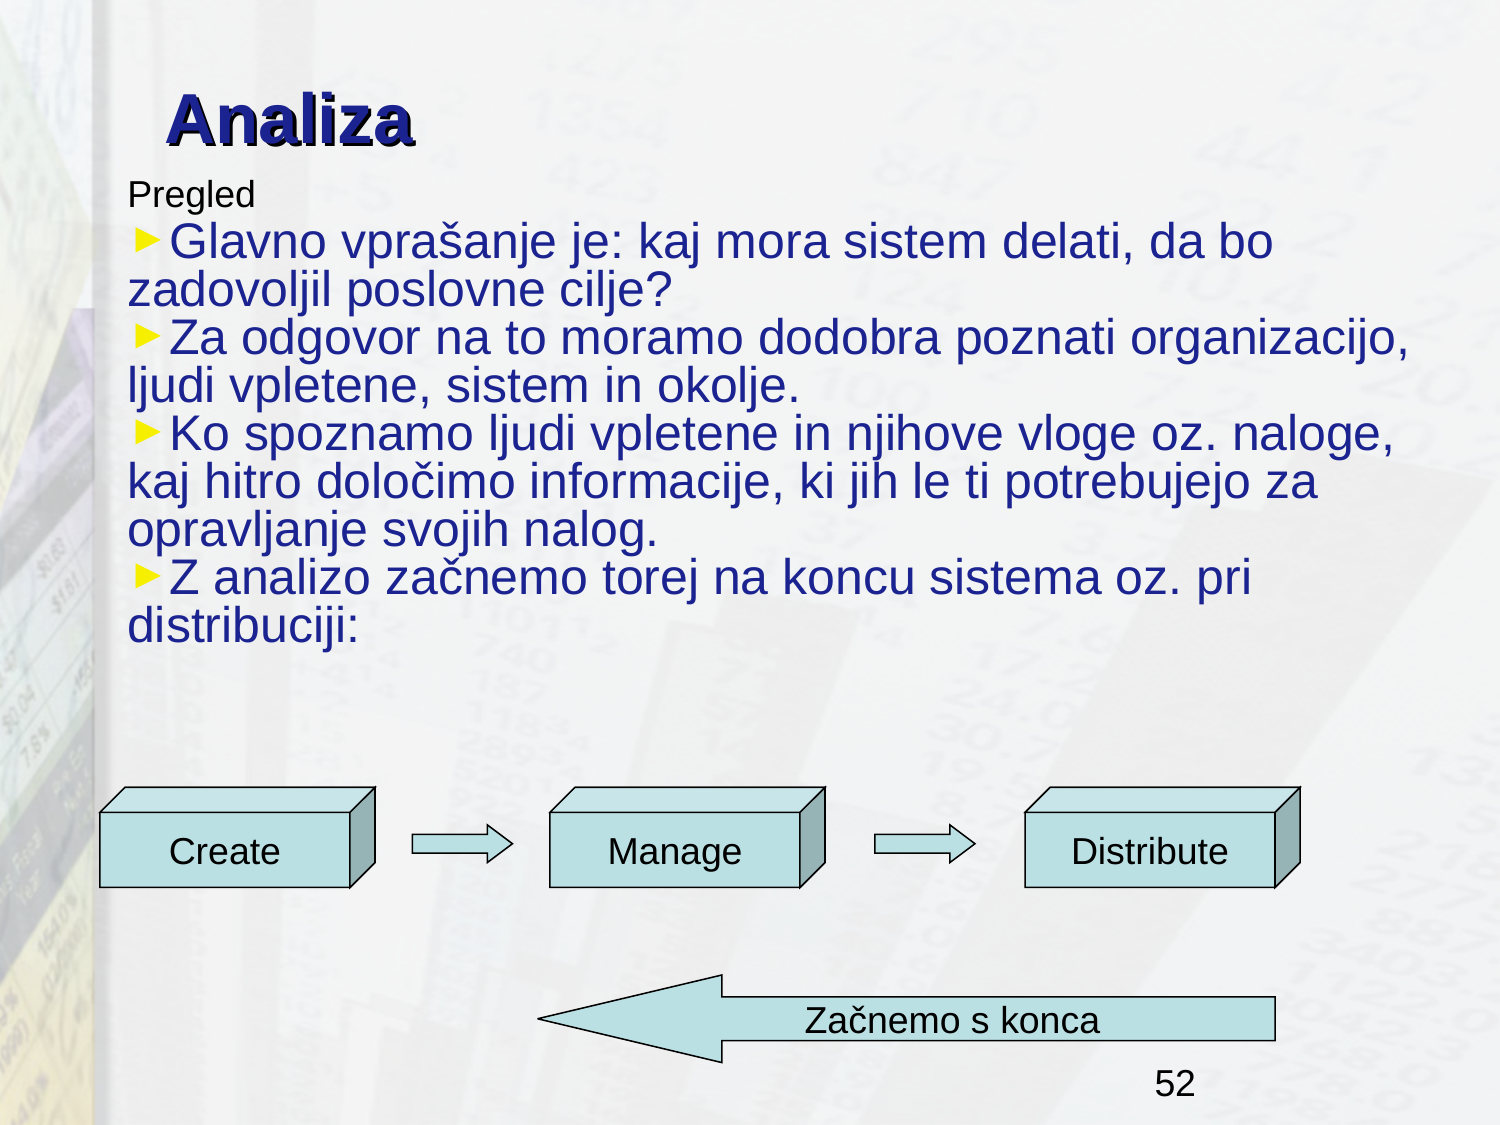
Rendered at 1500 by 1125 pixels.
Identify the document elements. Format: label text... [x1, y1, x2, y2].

text_box [412, 824, 513, 863]
text_box [874, 824, 976, 863]
list Glavno vprašanje je: kaj mora sistem delati, da bo zadovoljil poslovne cilje? Za odgovor na to moramo dodobra poznati organizacijo, ljudi vpletene, sistem in okolje. Ko spoznamo ljudi vpletene in njihove vloge oz. naloge, kaj hitro določimo informacije, ki jih le ti potrebujejo za opravljanje svojih nalog. Z analizo začnemo torej na koncu sistema oz. pri distribuciji: [112, 212, 1460, 827]
text_box Pregled [112, 162, 351, 223]
text_box Distribute [1025, 813, 1275, 888]
title Analiza [149, 24, 625, 206]
picture [0, 0, 1500, 1125]
text_box Manage [549, 813, 799, 888]
text_box Create [99, 813, 349, 888]
text_box Začnemo s konca [537, 975, 1276, 1063]
